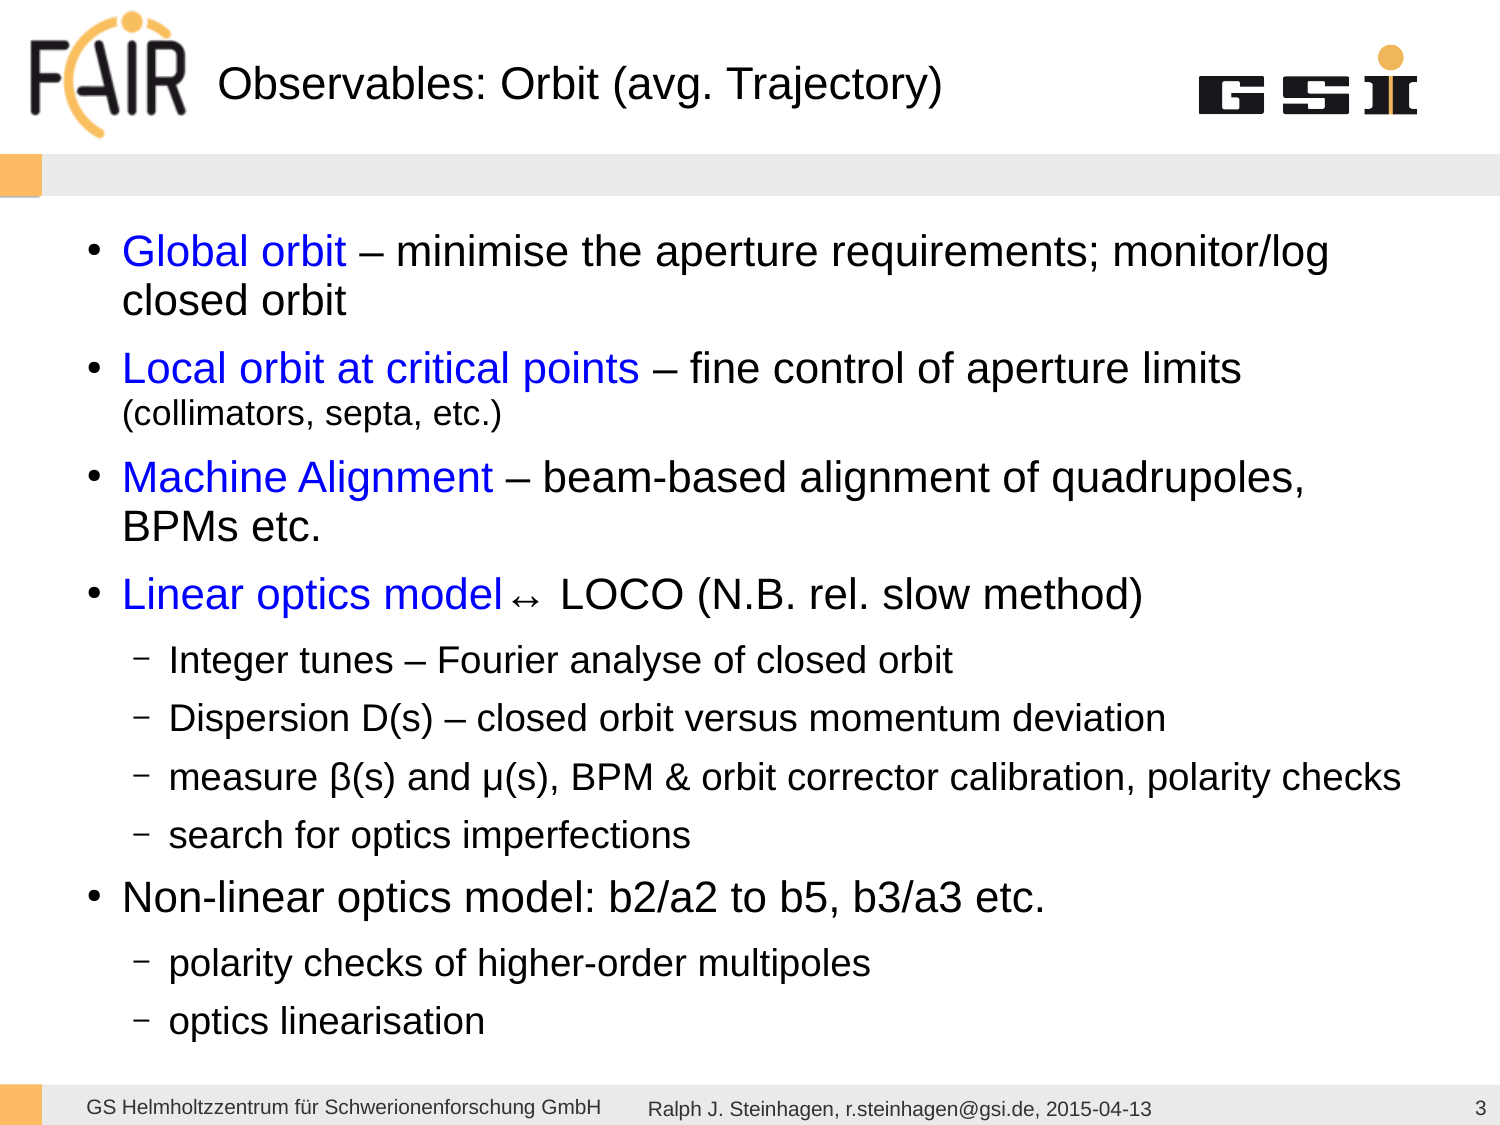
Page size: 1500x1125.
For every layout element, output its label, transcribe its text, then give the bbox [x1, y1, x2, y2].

list Global orbit – minimise the aperture requirements; monitor/log closed orbit Local orbit at critical points – fine control of aperture limits (collimators, septa, etc.) Machine Alignment – beam-based alignment of quadrupoles, BPMs etc. Linear optics model↔ LOCO (N.B. rel. slow method) Integer tunes – Fourier analyse of closed orbit Dispersion D(s) – closed orbit versus momentum deviation measure β(s) and μ(s), BPM & orbit corrector calibration, polarity checks search for optics imperfections Non-linear optics model: b2/a2 to b5, b3/a3 etc. polarity checks of higher-order multipoles optics linearisation [75, 226, 1425, 1050]
picture [30, 9, 187, 141]
title Observables: Orbit (avg. Trajectory) [217, 20, 1109, 147]
picture [1197, 42, 1419, 117]
